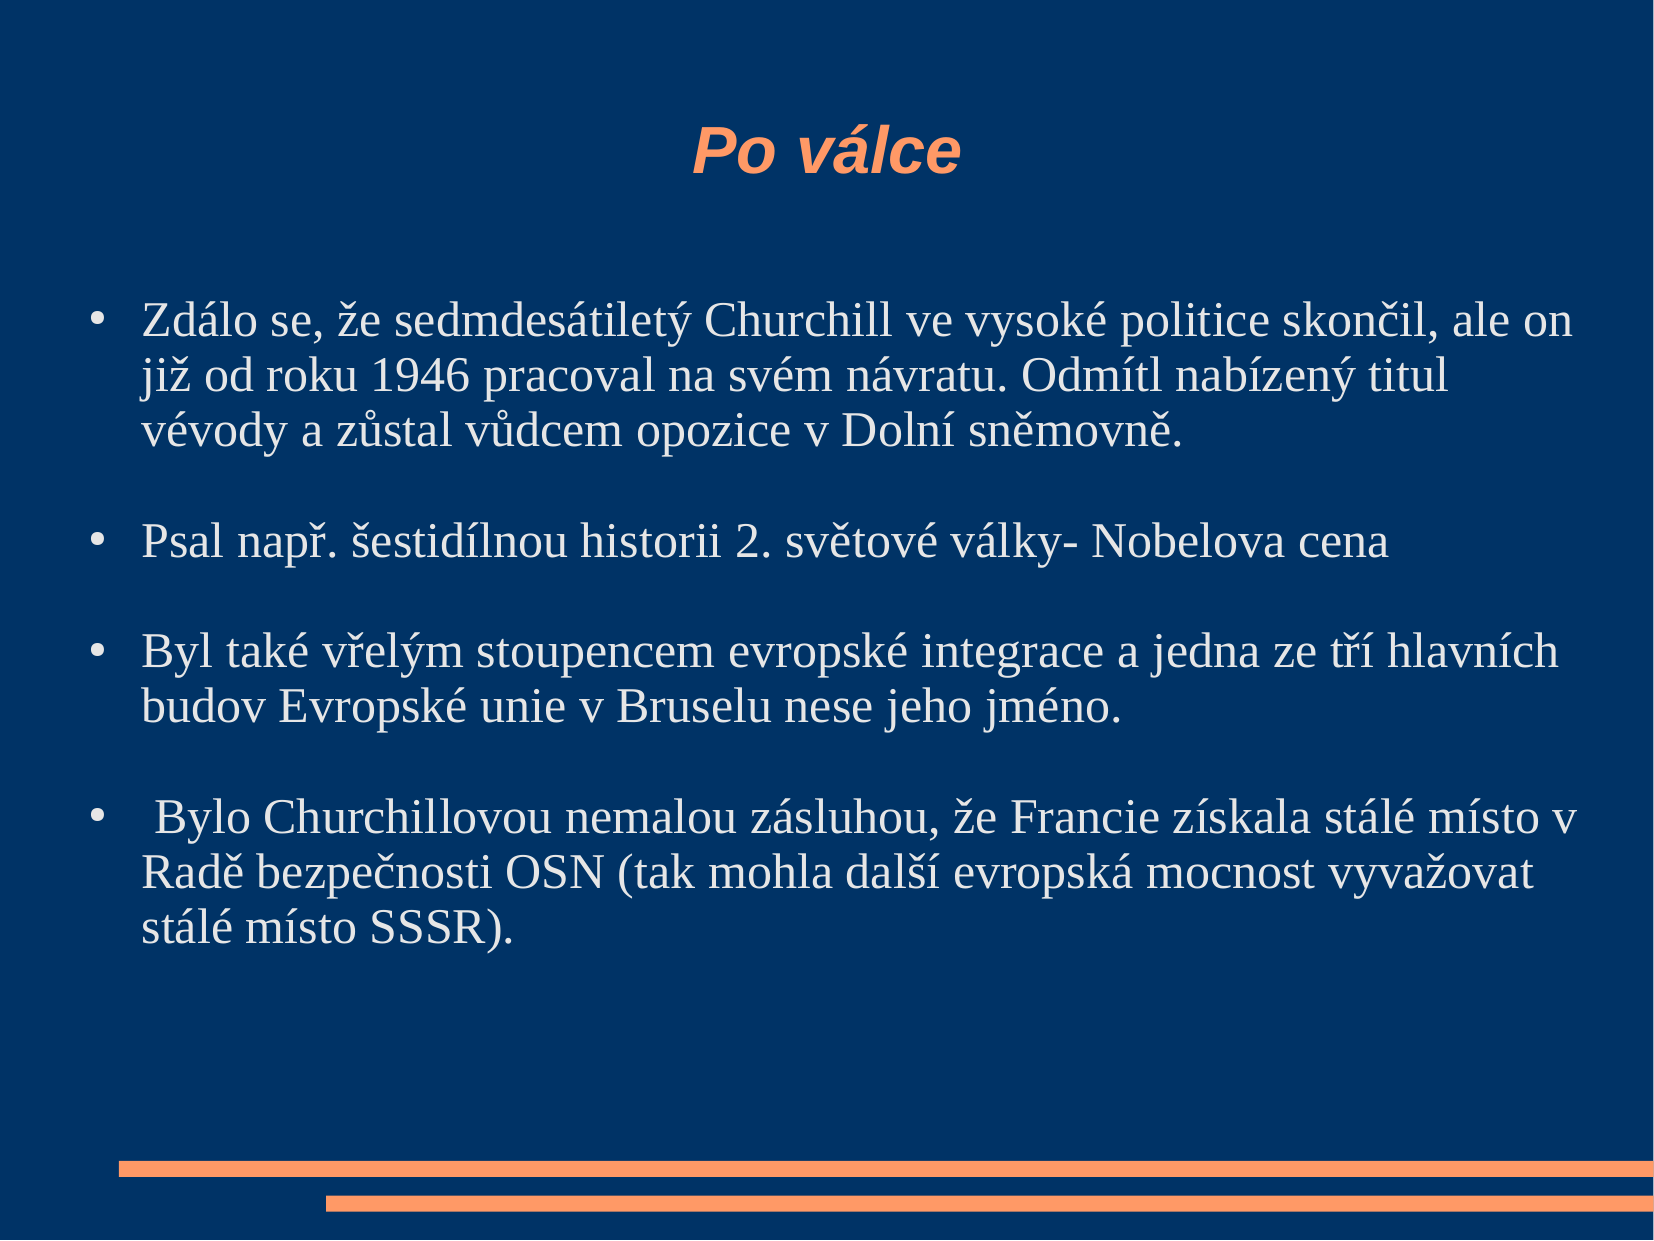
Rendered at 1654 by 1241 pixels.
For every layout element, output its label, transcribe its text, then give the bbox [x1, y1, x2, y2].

title Po válce [121, 46, 1534, 254]
list Zdálo se, že sedmdesátiletý Churchill ve vysoké politice skončil, ale on již od roku 1946 pracoval na svém návratu. Odmítl nabízený titul vévody a zůstal vůdcem opozice v Dolní sněmovně. Psal např. šestidílnou historii 2. světové války- Nobelova cena Byl také vřelým stoupencem evropské integrace a jedna ze tří hlavních budov Evropské unie v Bruselu nese jeho jméno. Bylo Churchillovou nemalou zásluhou, že Francie získala stálé místo v Radě bezpečnosti OSN (tak mohla další evropská mocnost vyvažovat stálé místo SSSR). [70, 236, 1583, 1052]
